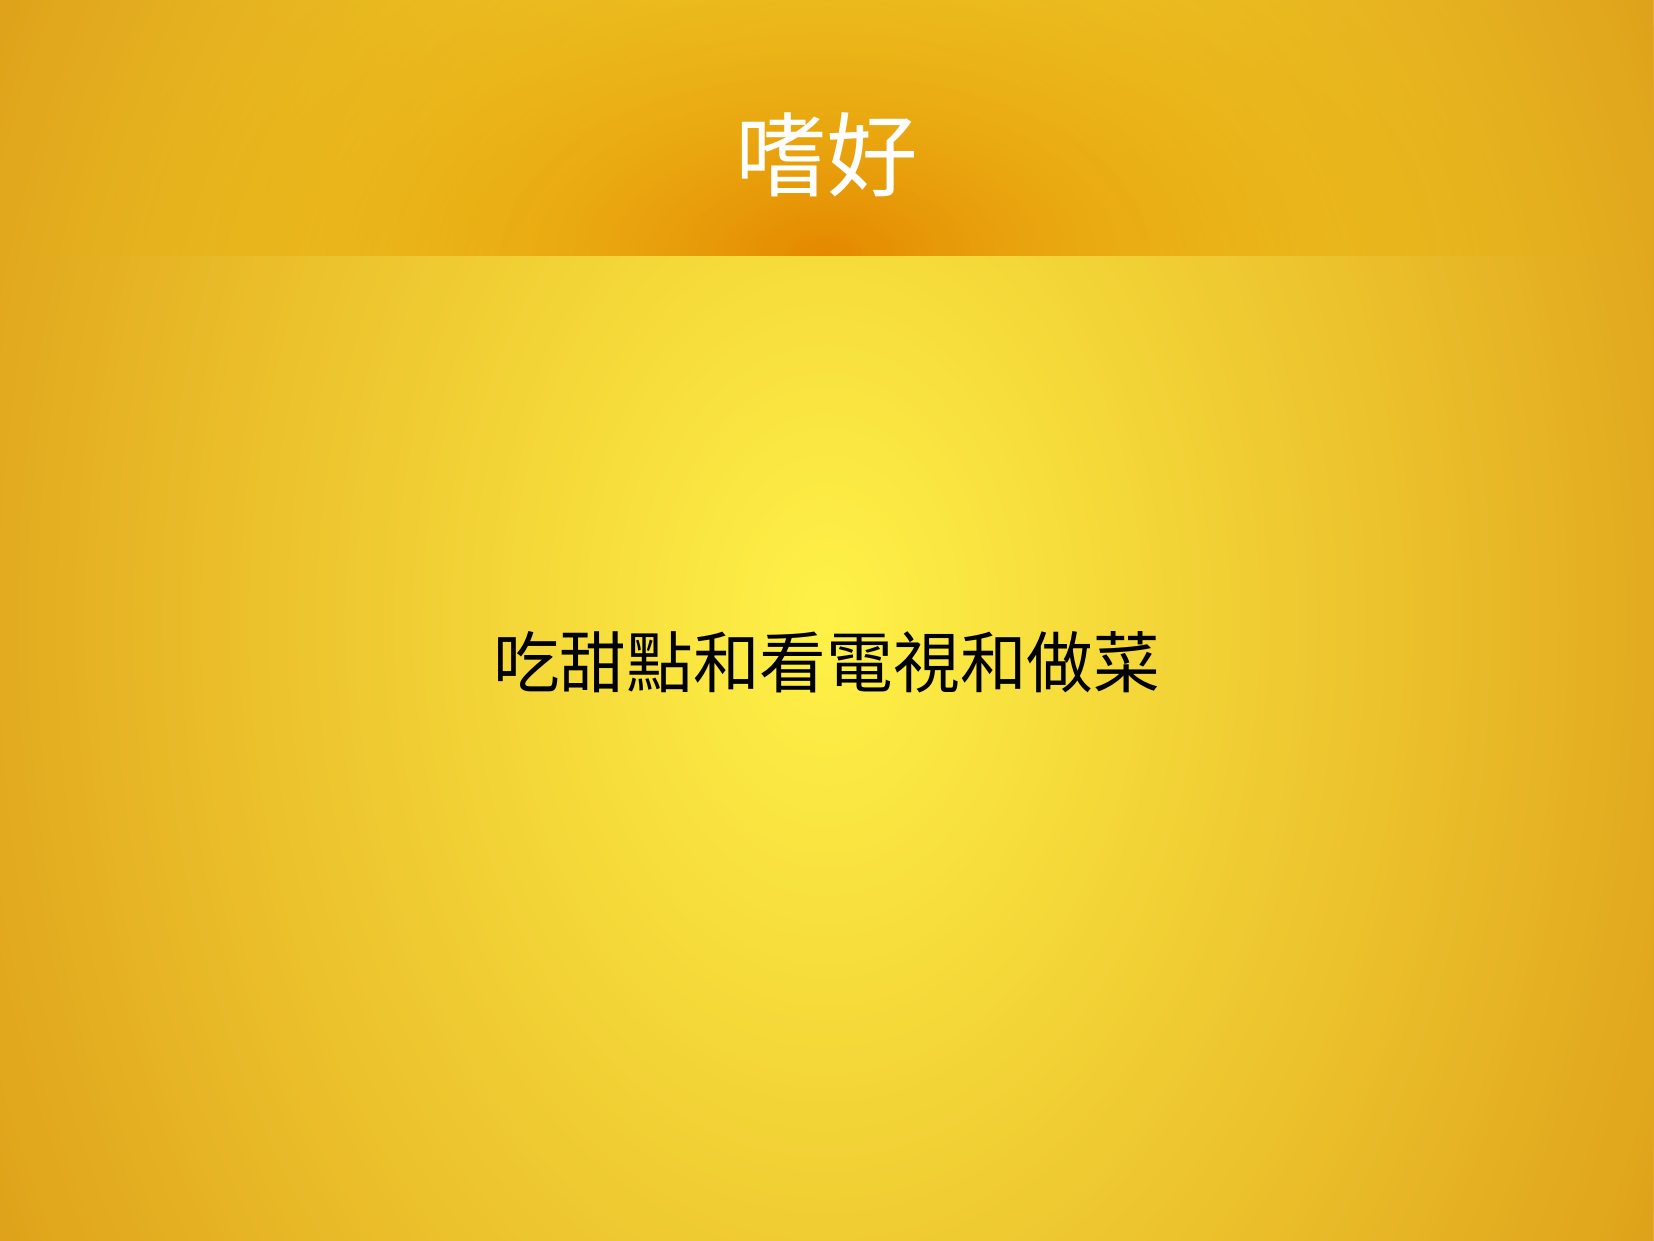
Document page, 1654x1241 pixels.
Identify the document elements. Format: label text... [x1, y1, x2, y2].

subtitle 吃甜點和看電視和做菜 [82, 299, 1571, 1019]
title 嗜好 [82, 47, 1571, 252]
